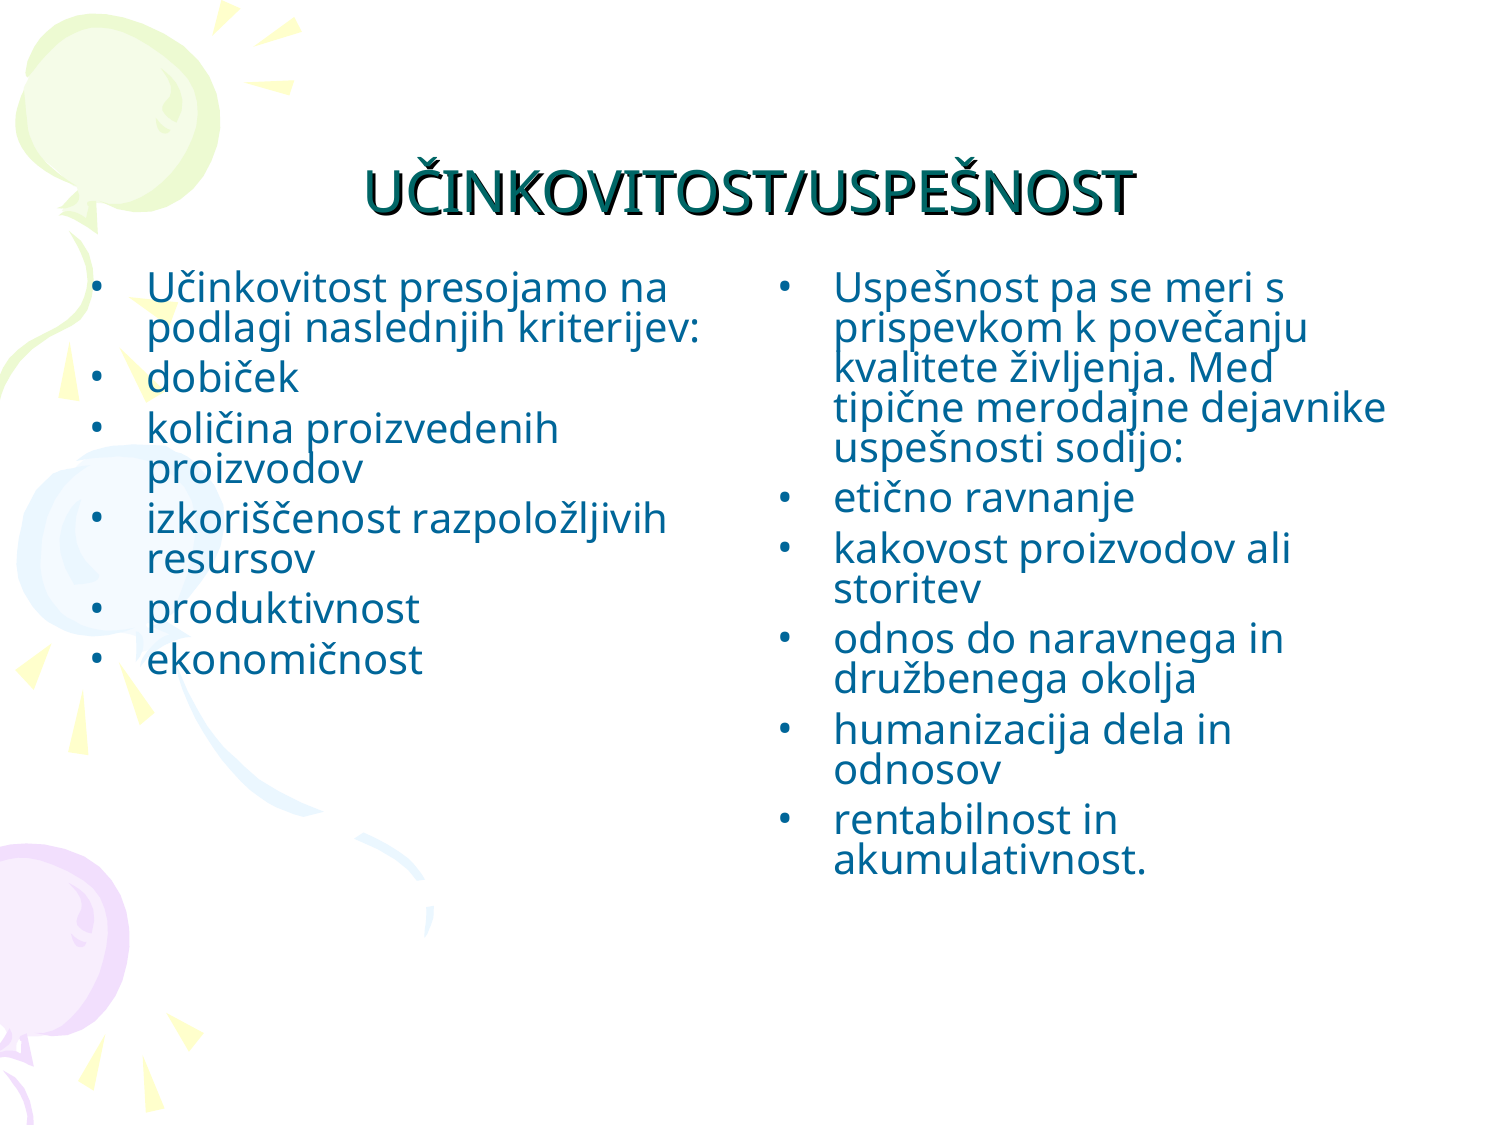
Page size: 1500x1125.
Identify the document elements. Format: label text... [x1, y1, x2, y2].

list Uspešnost pa se meri s prispevkom k povečanju kvalitete življenja. Med tipične merodajne dejavnike uspešnosti sodijo: etično ravnanje kakovost proizvodov ali storitev odnos do naravnega in družbenega okolja humanizacija dela in odnosov rentabilnost in akumulativnost. [762, 262, 1426, 994]
title UČINKOVITOST/USPEŠNOST [72, 16, 1426, 233]
list Učinkovitost presojamo na podlagi naslednjih kriterijev: dobiček količina proizvedenih proizvodov izkoriščenost razpoložljivih resursov produktivnost ekonomičnost [75, 262, 738, 994]
